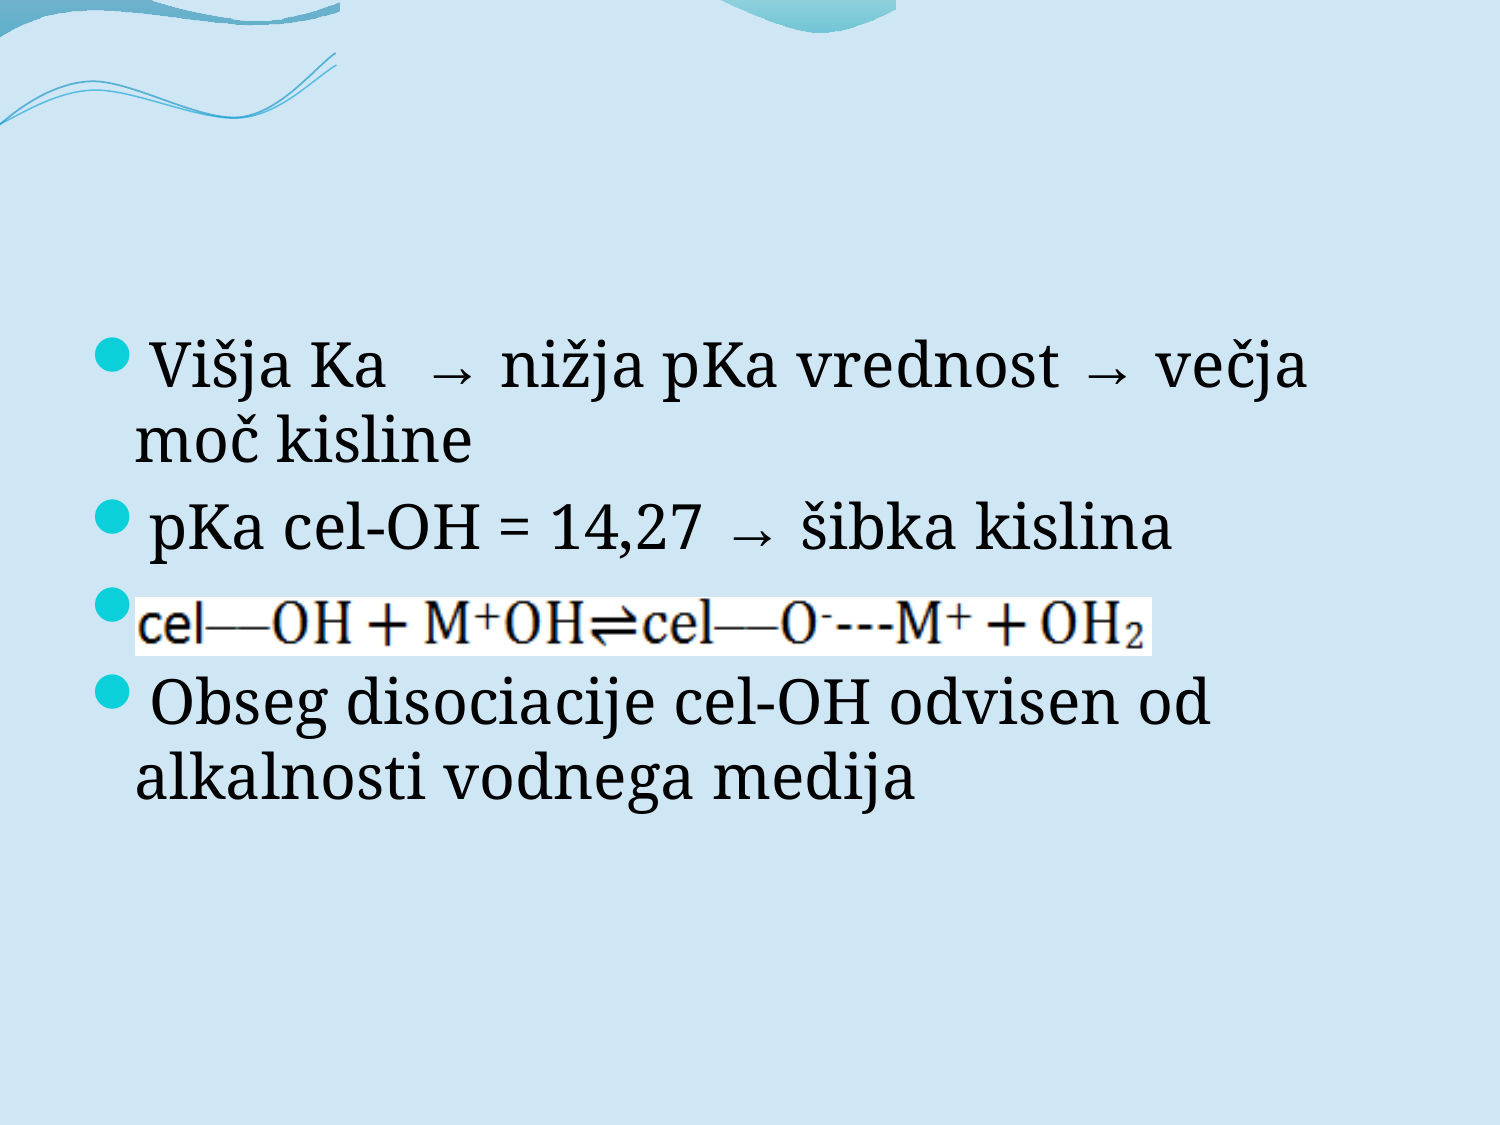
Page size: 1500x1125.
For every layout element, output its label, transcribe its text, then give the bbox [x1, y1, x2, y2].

list Višja Ka → nižja pKa vrednost → večja moč kisline pKa cel-OH = 14,27 → šibka kislina Obseg disociacije cel-OH odvisen od alkalnosti vodnega medija [75, 317, 1425, 1038]
picture [135, 597, 1152, 656]
